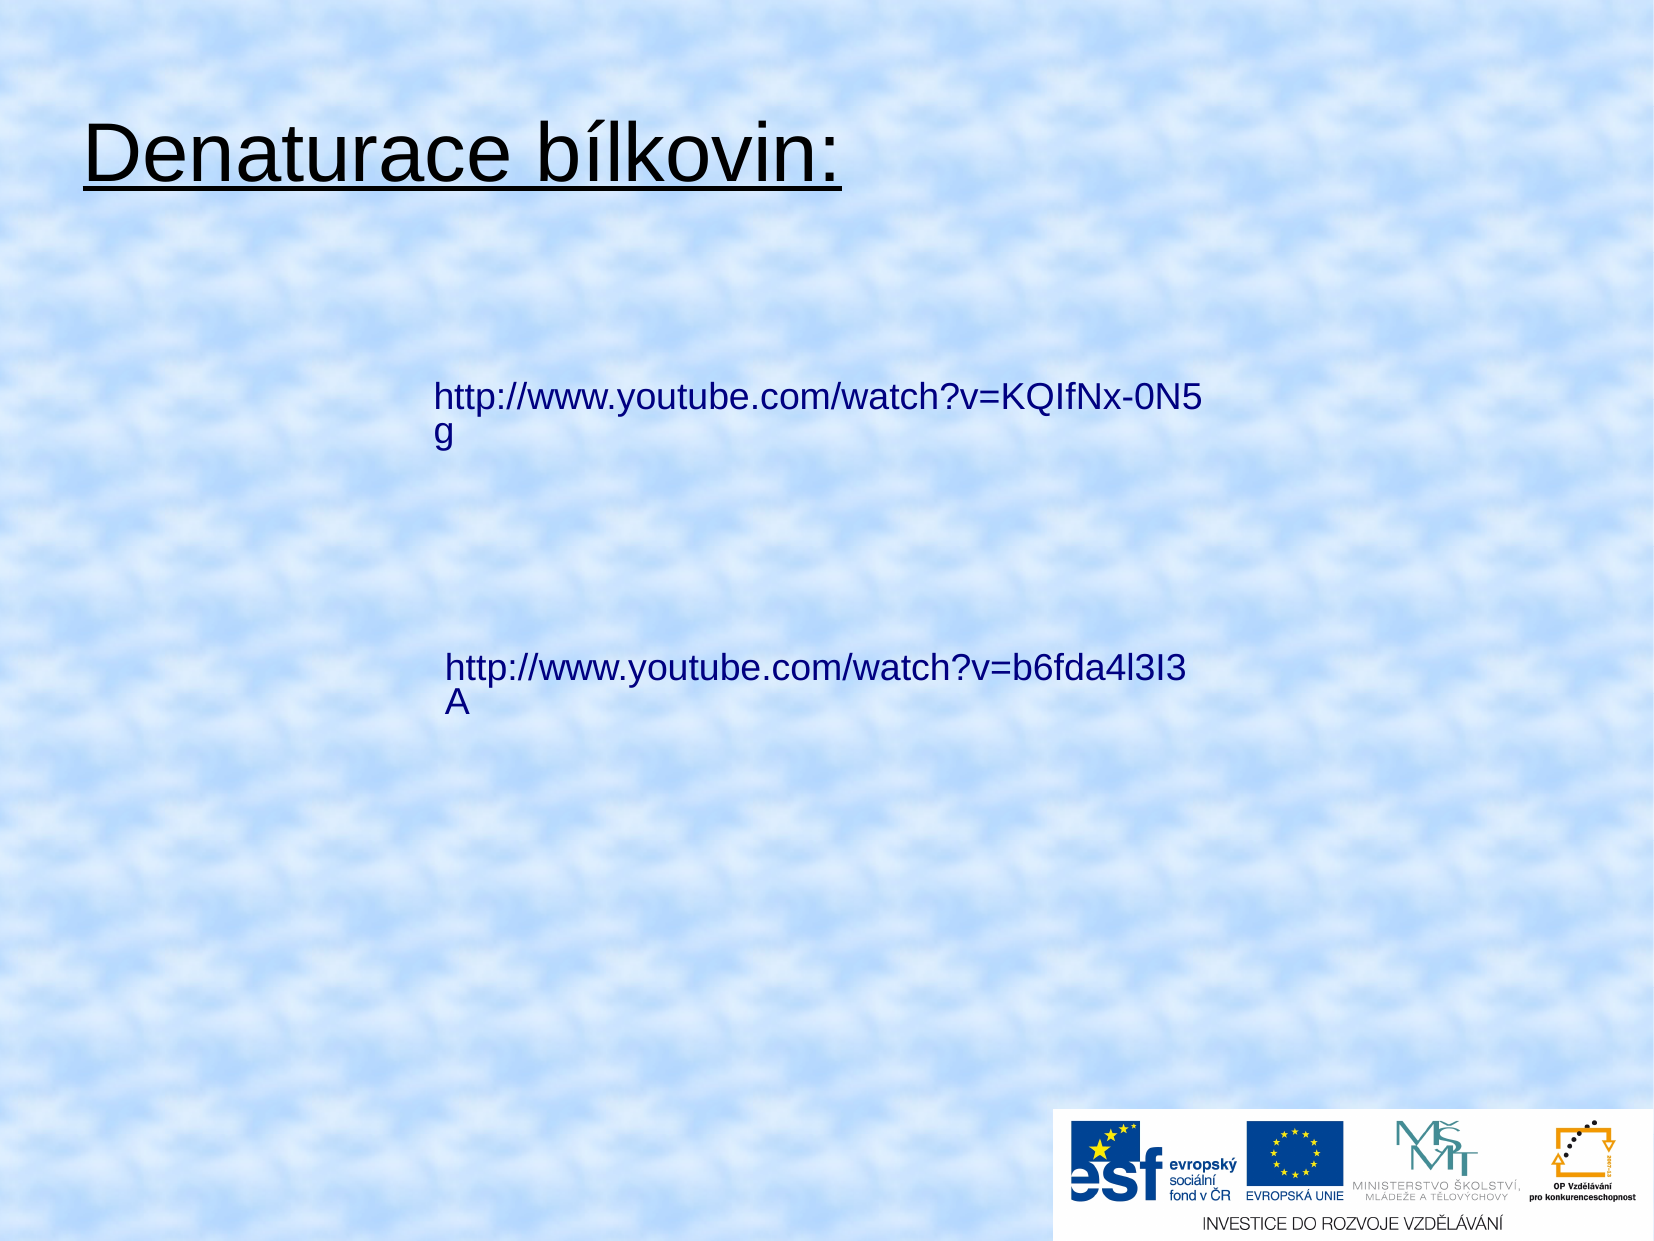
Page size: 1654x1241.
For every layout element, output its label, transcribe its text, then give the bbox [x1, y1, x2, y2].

title Denaturace bílkovin: [82, 13, 1571, 293]
text_box http://www.youtube.com/watch?v=b6fda4l3I3A [430, 639, 1224, 739]
text_box http://www.youtube.com/watch?v=KQIfNx-0N5g [418, 368, 1235, 468]
picture [0, 0, 1654, 1241]
